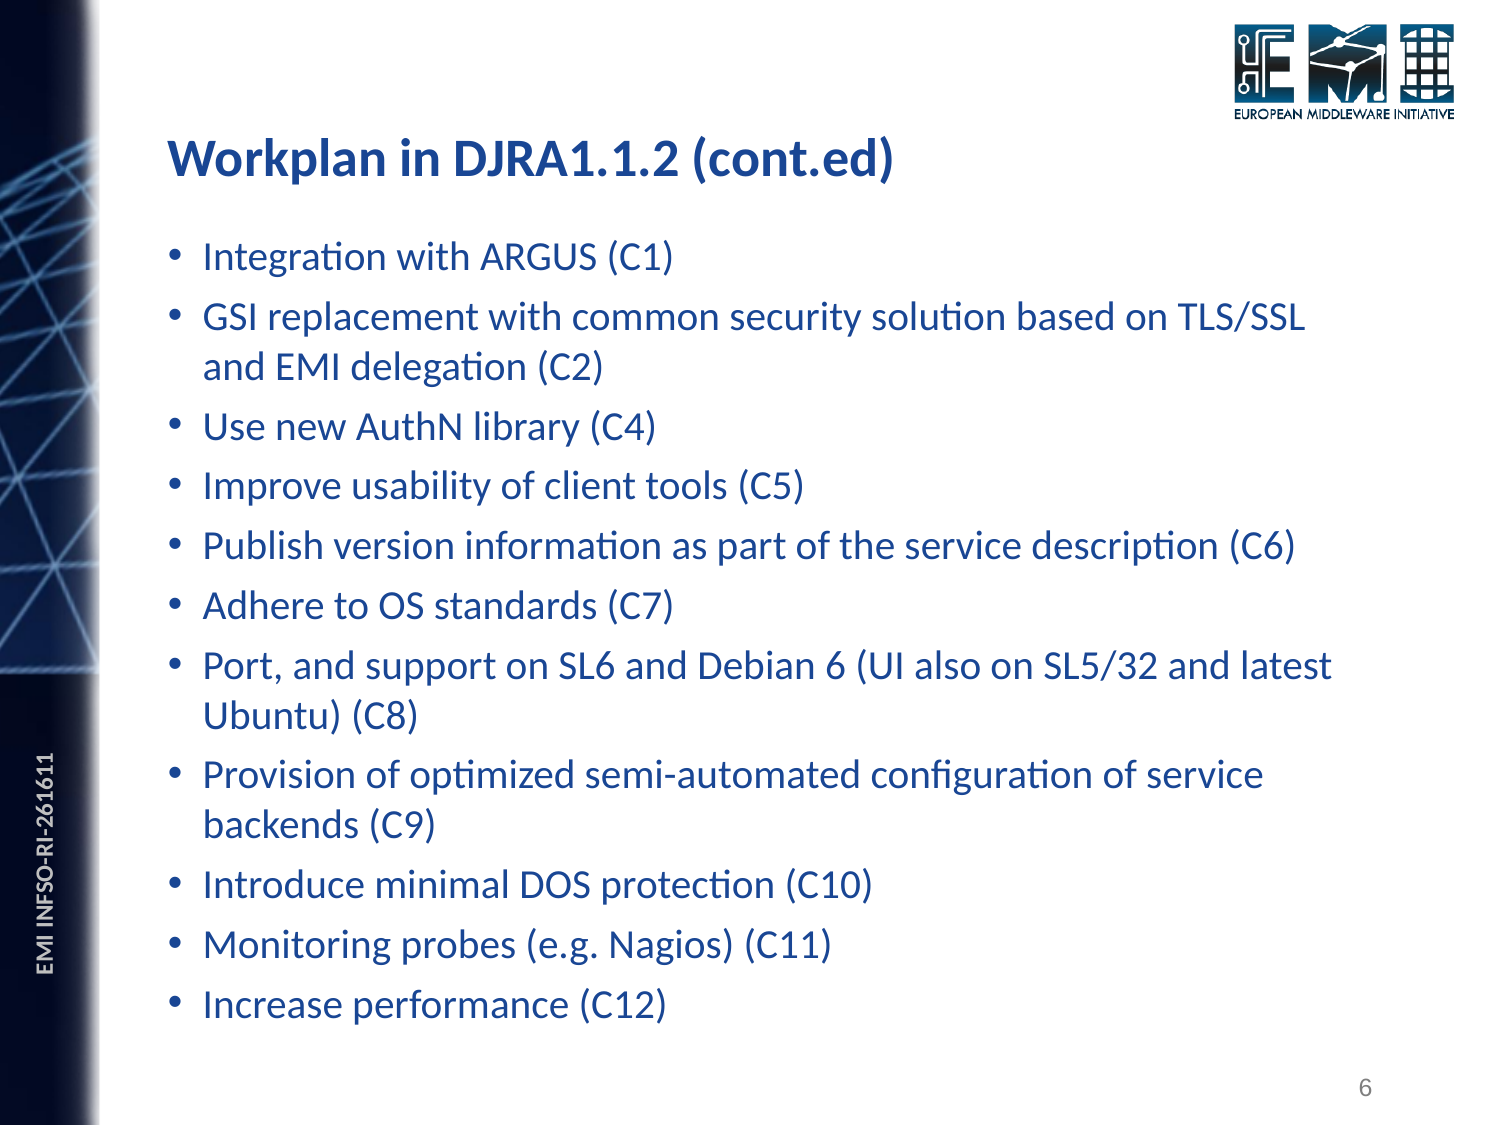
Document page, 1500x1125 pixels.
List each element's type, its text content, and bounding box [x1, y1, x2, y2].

text_box Workplan in DJRA1.1.2 (cont.ed) [153, 115, 1200, 196]
picture [0, 0, 111, 1125]
text_box <number> [1343, 1063, 1426, 1123]
list Integration with ARGUS (C1) GSI replacement with common security solution based on TLS/SSL and EMI delegation (C2) Use new AuthN library (C4) Improve usability of client tools (C5) Publish version information as part of the service description (C6) Adhere to OS standards (C7) Port, and support on SL6 and Debian 6 (UI also on SL5/32 and latest Ubuntu) (C8) Provision of optimized semi-automated configuration of service backends (C9) Introduce minimal DOS protection (C10) Monitoring probes (e.g. Nagios) (C11) Increase performance (C12) [153, 221, 1381, 1053]
picture [1185, 8, 1500, 140]
